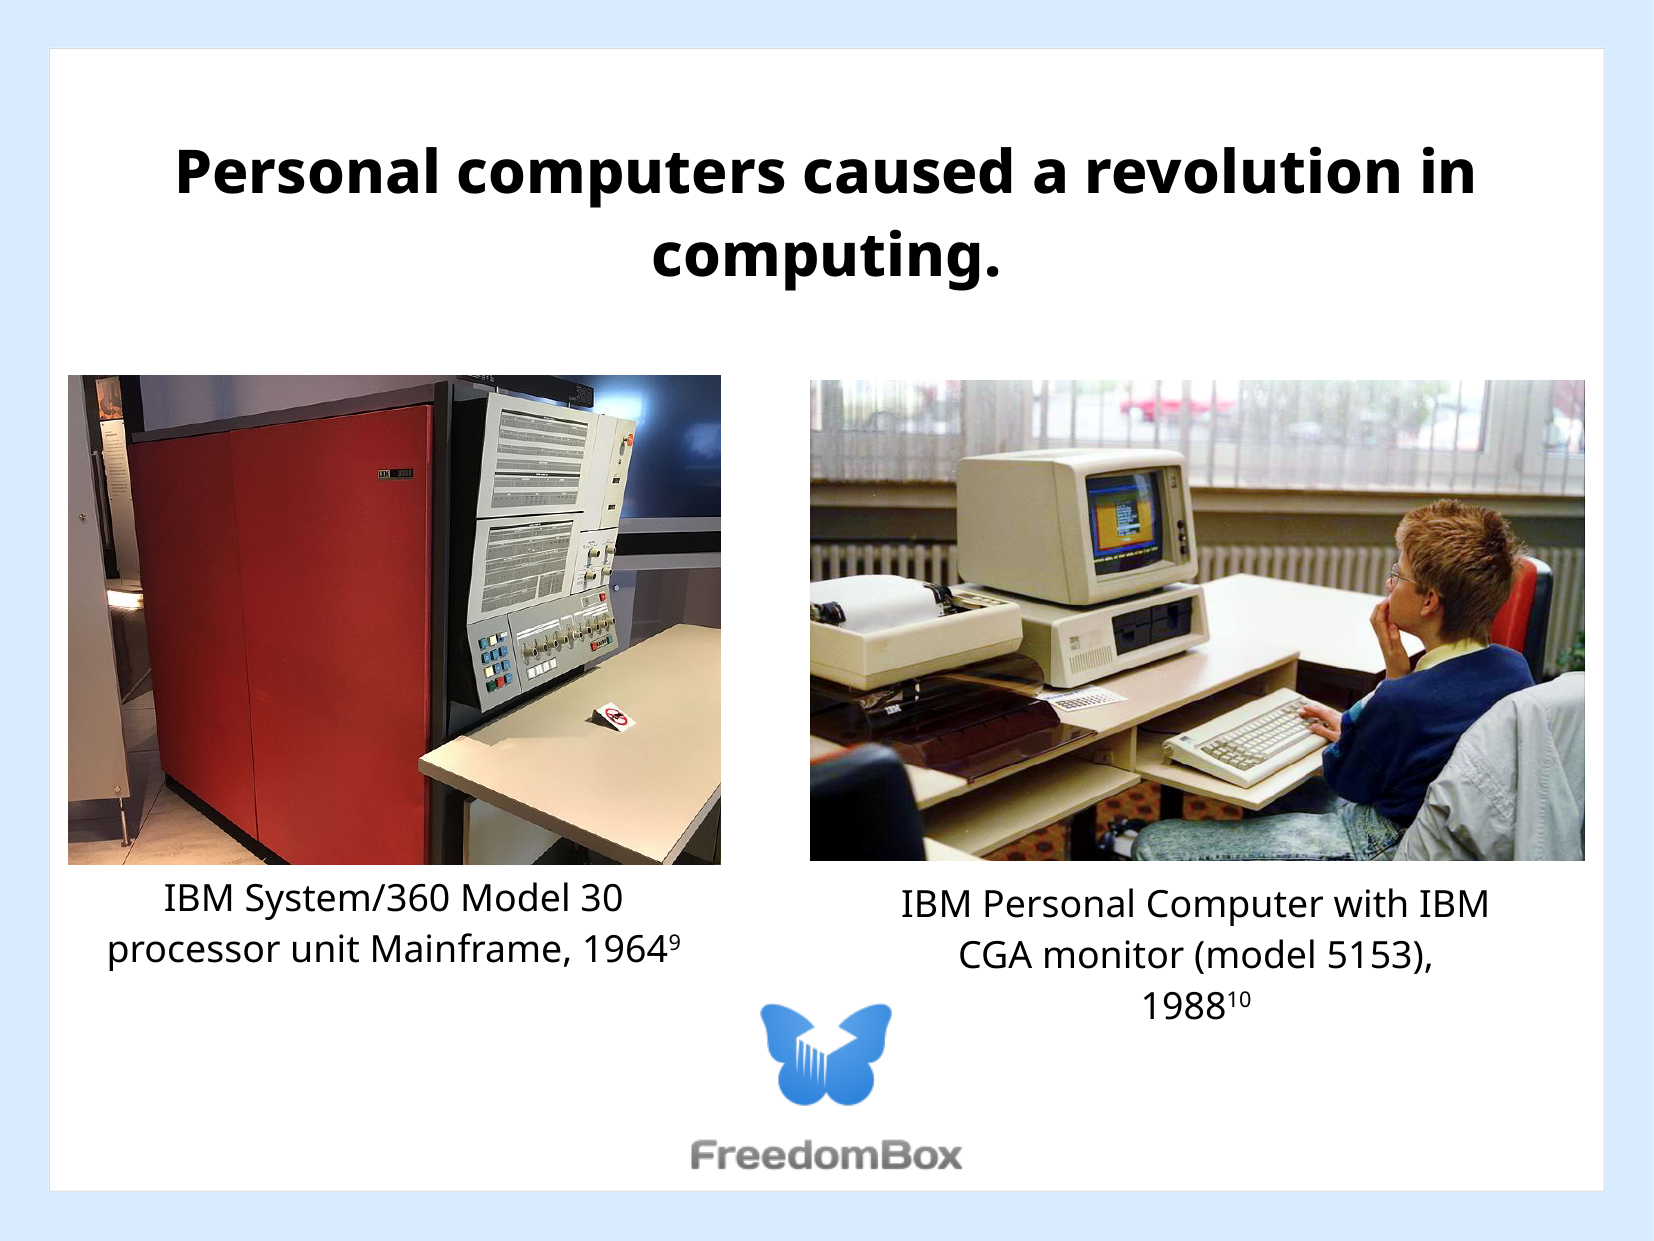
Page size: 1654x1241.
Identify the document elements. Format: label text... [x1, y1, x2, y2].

subtitle Personal computers caused a revolution in computing. [82, 49, 1571, 1010]
text_box IBM Personal Computer with IBM CGA monitor (model 5153), 198810 [885, 870, 1508, 976]
text_box IBM System/360 Model 30 processor unit Mainframe, 19649 [82, 864, 706, 970]
picture [0, 0, 1654, 1241]
